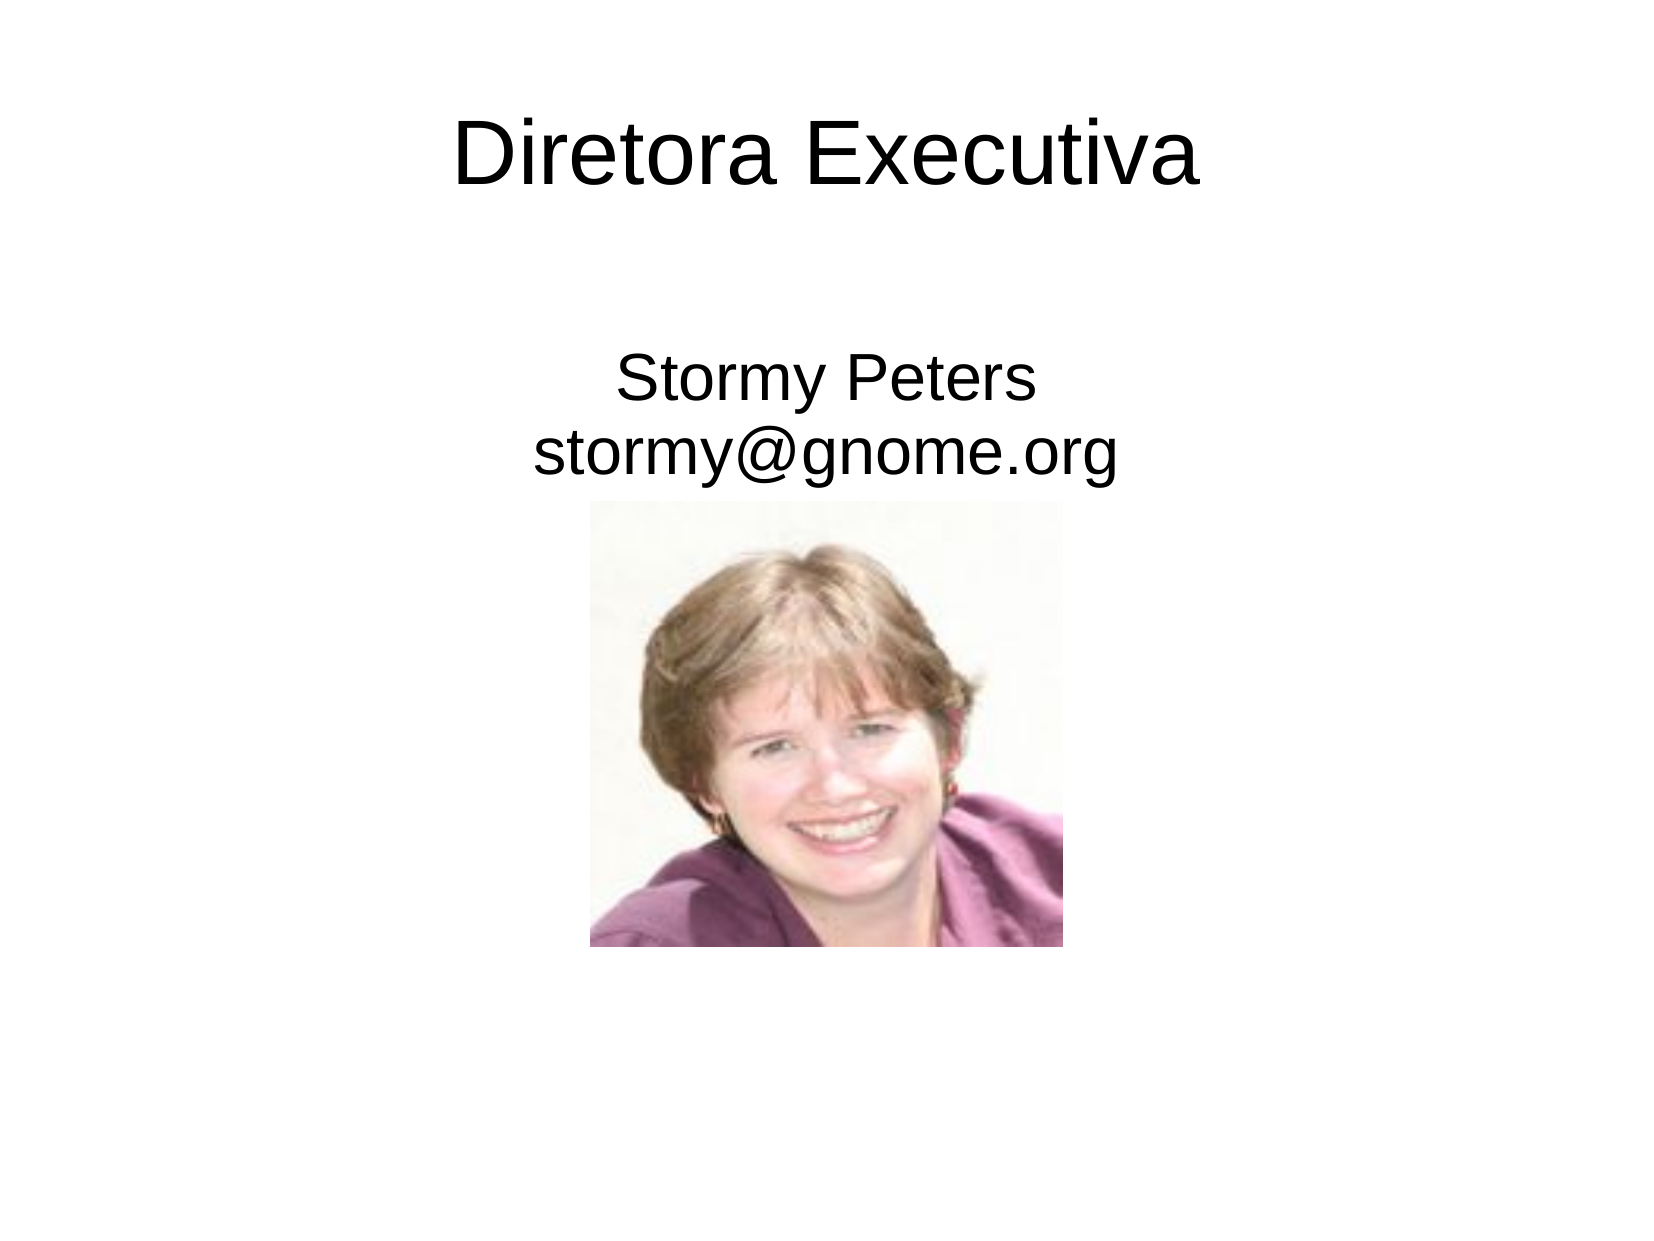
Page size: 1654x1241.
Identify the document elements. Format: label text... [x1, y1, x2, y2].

title Diretora Executiva [82, 56, 1571, 250]
picture [590, 501, 1063, 947]
subtitle Stormy Peters stormy@gnome.org [82, 297, 1571, 532]
